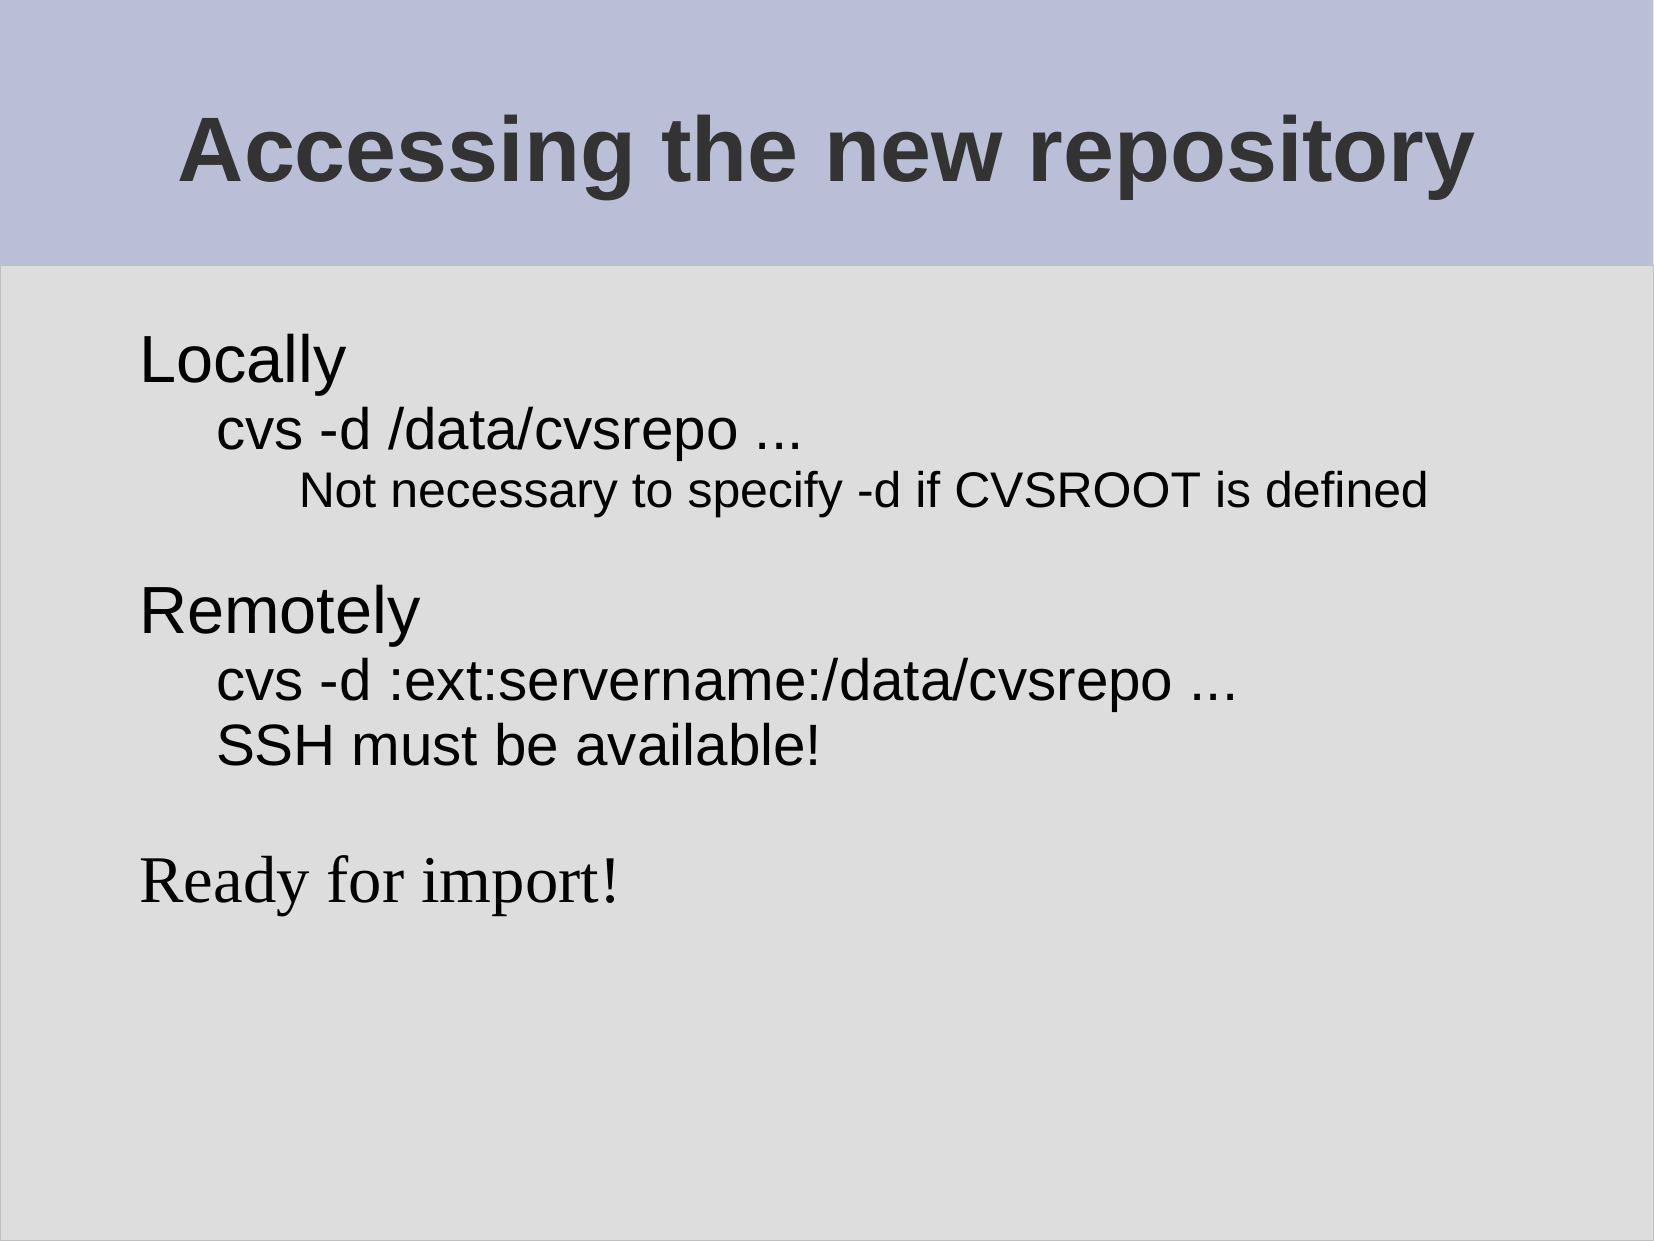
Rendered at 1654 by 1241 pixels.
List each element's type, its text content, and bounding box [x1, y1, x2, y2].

list Locally cvs -d /data/cvsrepo ... Not necessary to specify -d if CVSROOT is defined Remotely cvs -d :ext:servername:/data/cvsrepo ... SSH must be available! Ready for import! [121, 322, 1561, 1133]
title Accessing the new repository [121, 46, 1534, 254]
